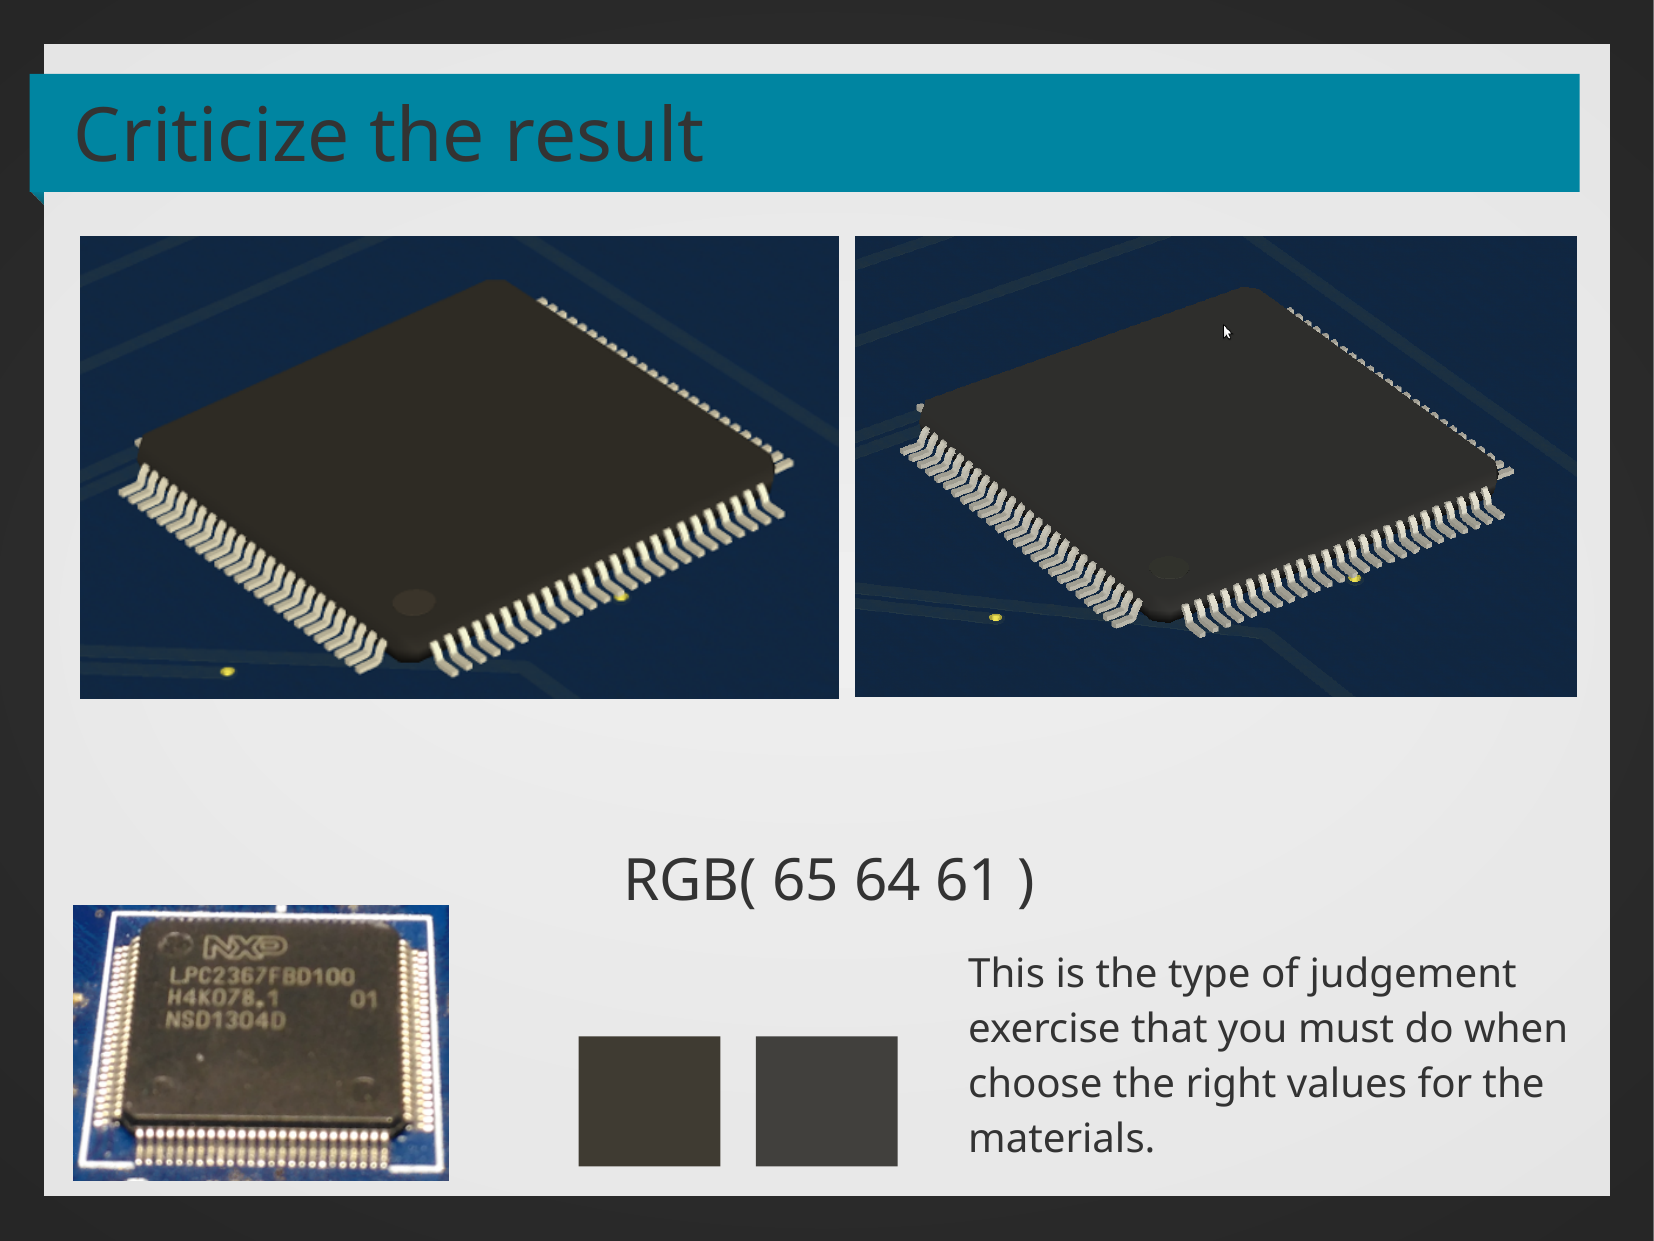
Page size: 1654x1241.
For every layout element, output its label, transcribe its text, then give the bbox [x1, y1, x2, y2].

picture [855, 236, 1577, 697]
text_box [755, 1036, 898, 1167]
text_box RGB( 65 64 61 ) [555, 838, 1120, 922]
picture [73, 905, 449, 1182]
title Criticize the result [73, 73, 1565, 192]
picture [80, 236, 839, 699]
text_box [578, 1036, 721, 1167]
text_box This is the type of judgement exercise that you must do when choose the right values for the materials. [921, 944, 1571, 1167]
